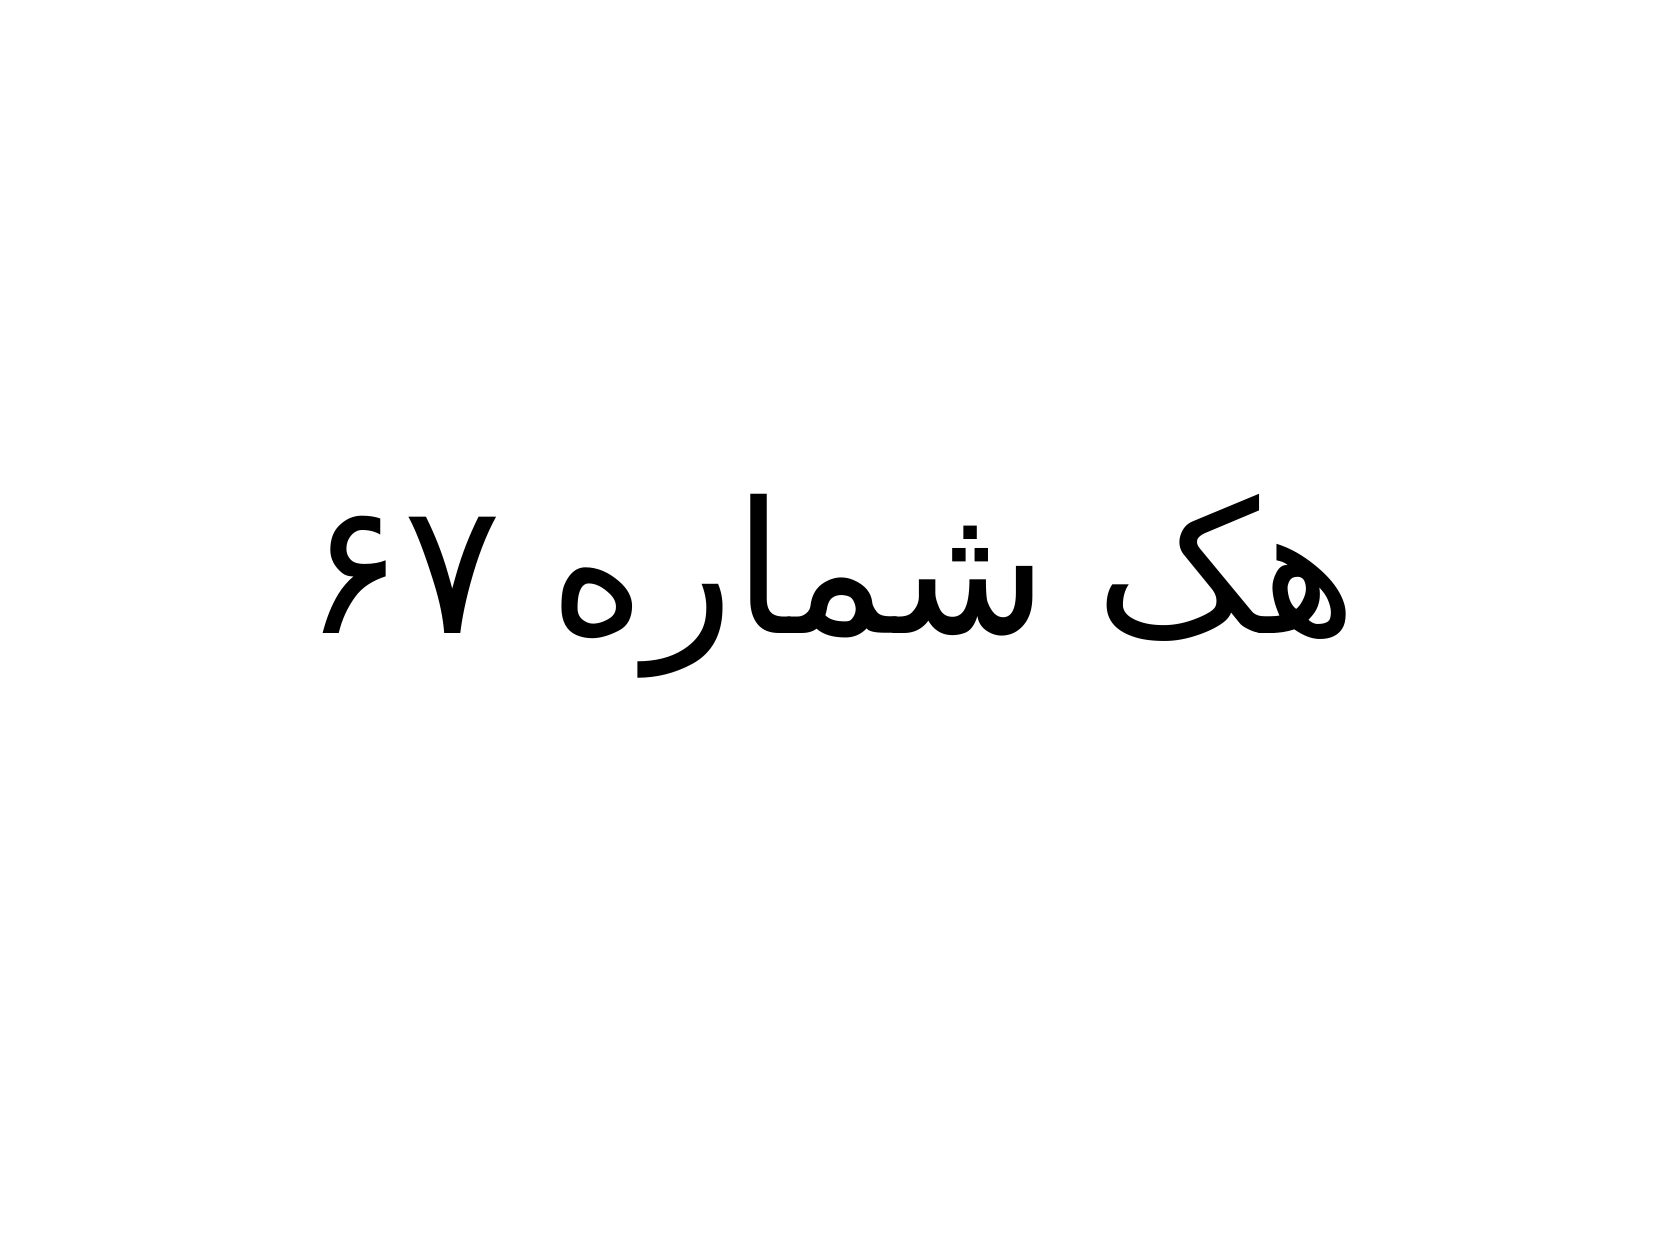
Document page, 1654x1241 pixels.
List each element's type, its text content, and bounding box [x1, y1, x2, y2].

title هک شماره ۶۷ [86, 482, 1576, 695]
